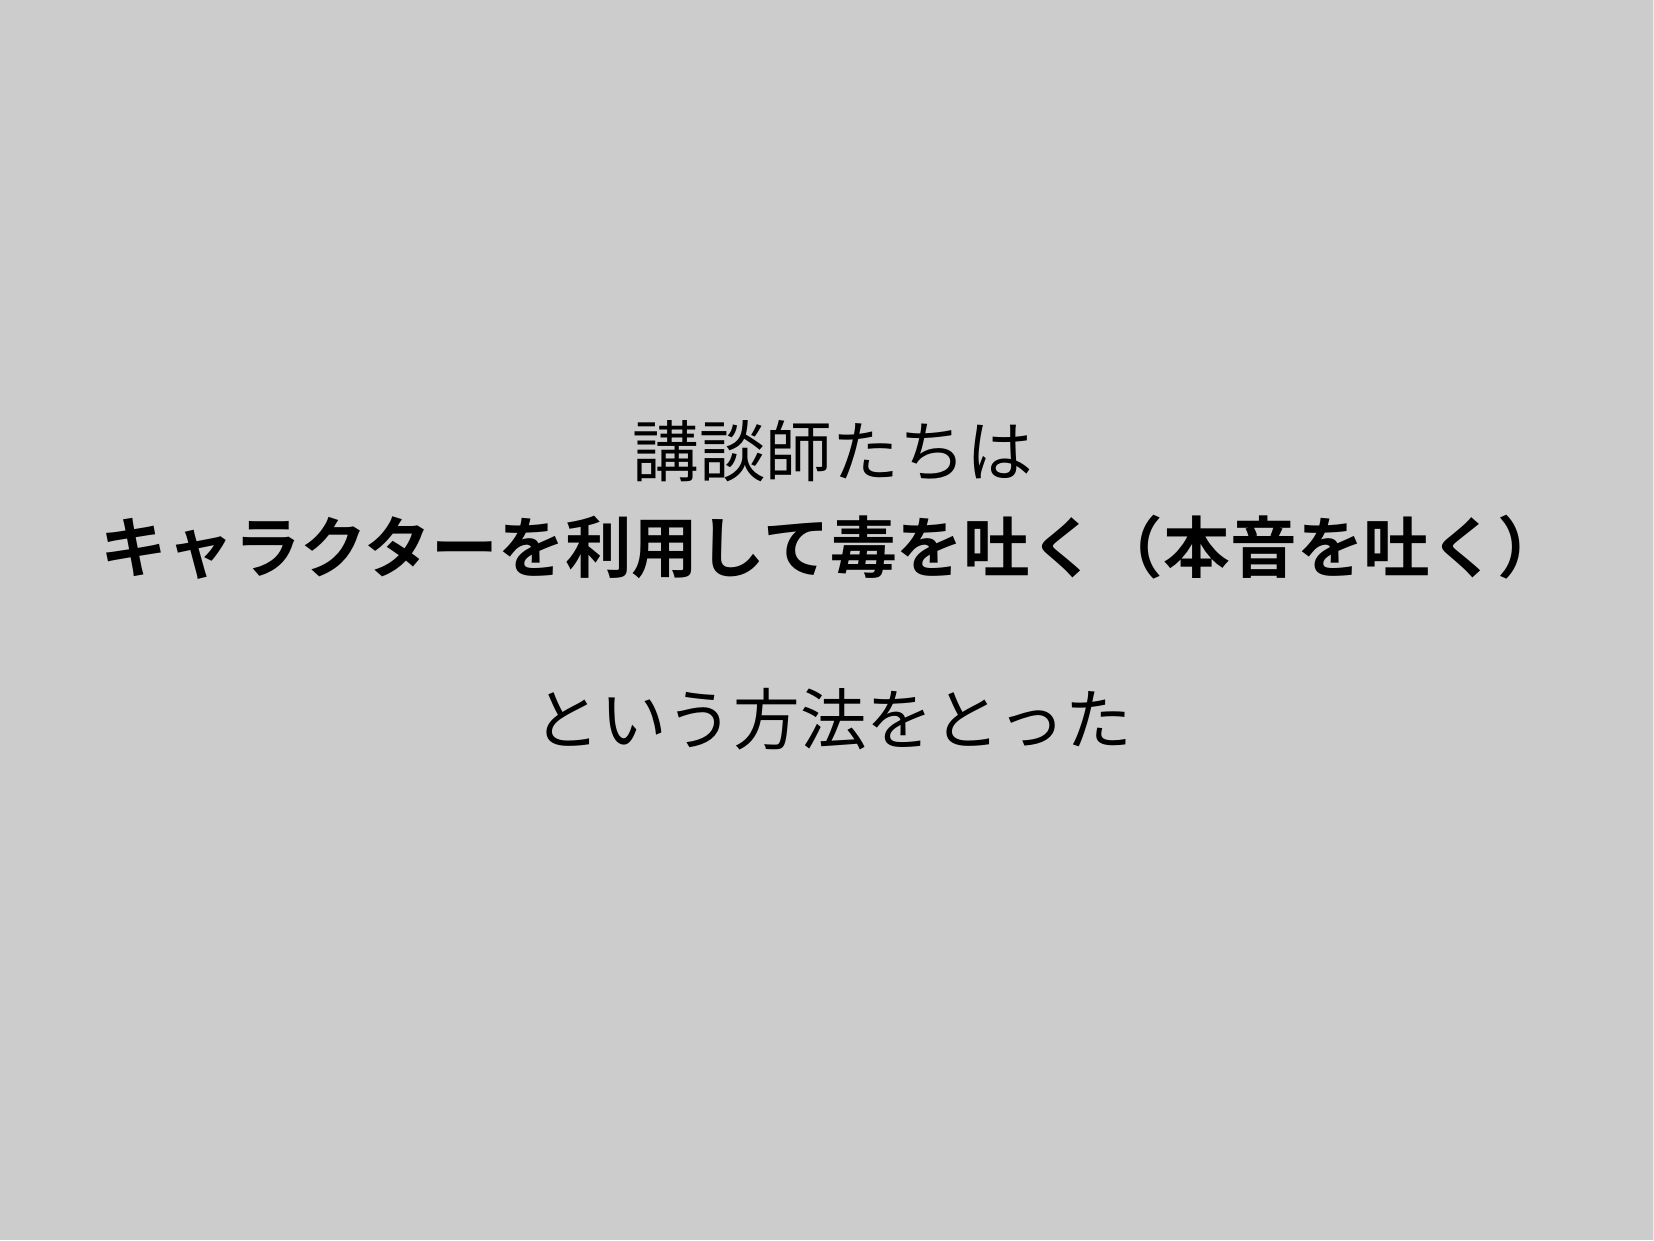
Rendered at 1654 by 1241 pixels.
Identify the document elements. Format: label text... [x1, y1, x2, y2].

subtitle 講談師たちは キャラクターを利用して毒を吐く（本音を吐く） という方法をとった [88, 59, 1577, 1104]
